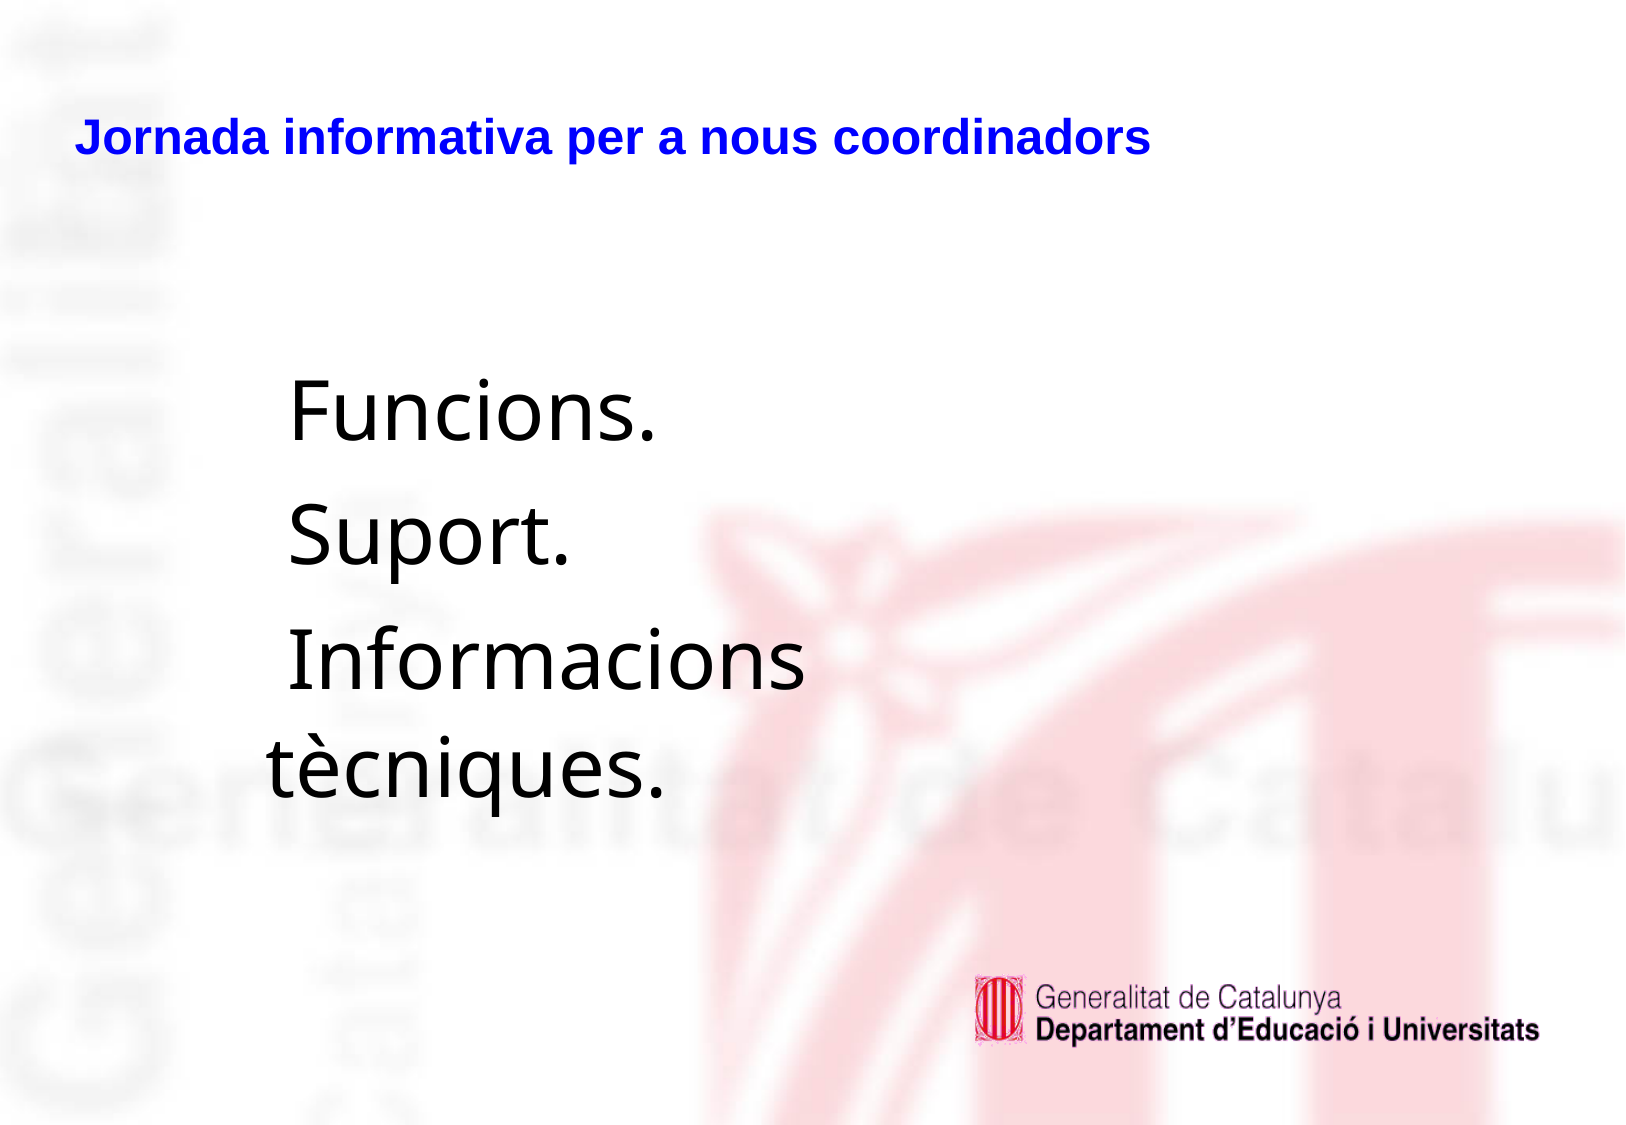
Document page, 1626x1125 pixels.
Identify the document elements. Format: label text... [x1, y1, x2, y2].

picture [0, 0, 1626, 1125]
subtitle Funcions. Suport. Informacions tècniques. [265, 354, 1211, 680]
title Jornada informativa per a nous coordinadors [74, 70, 1252, 207]
